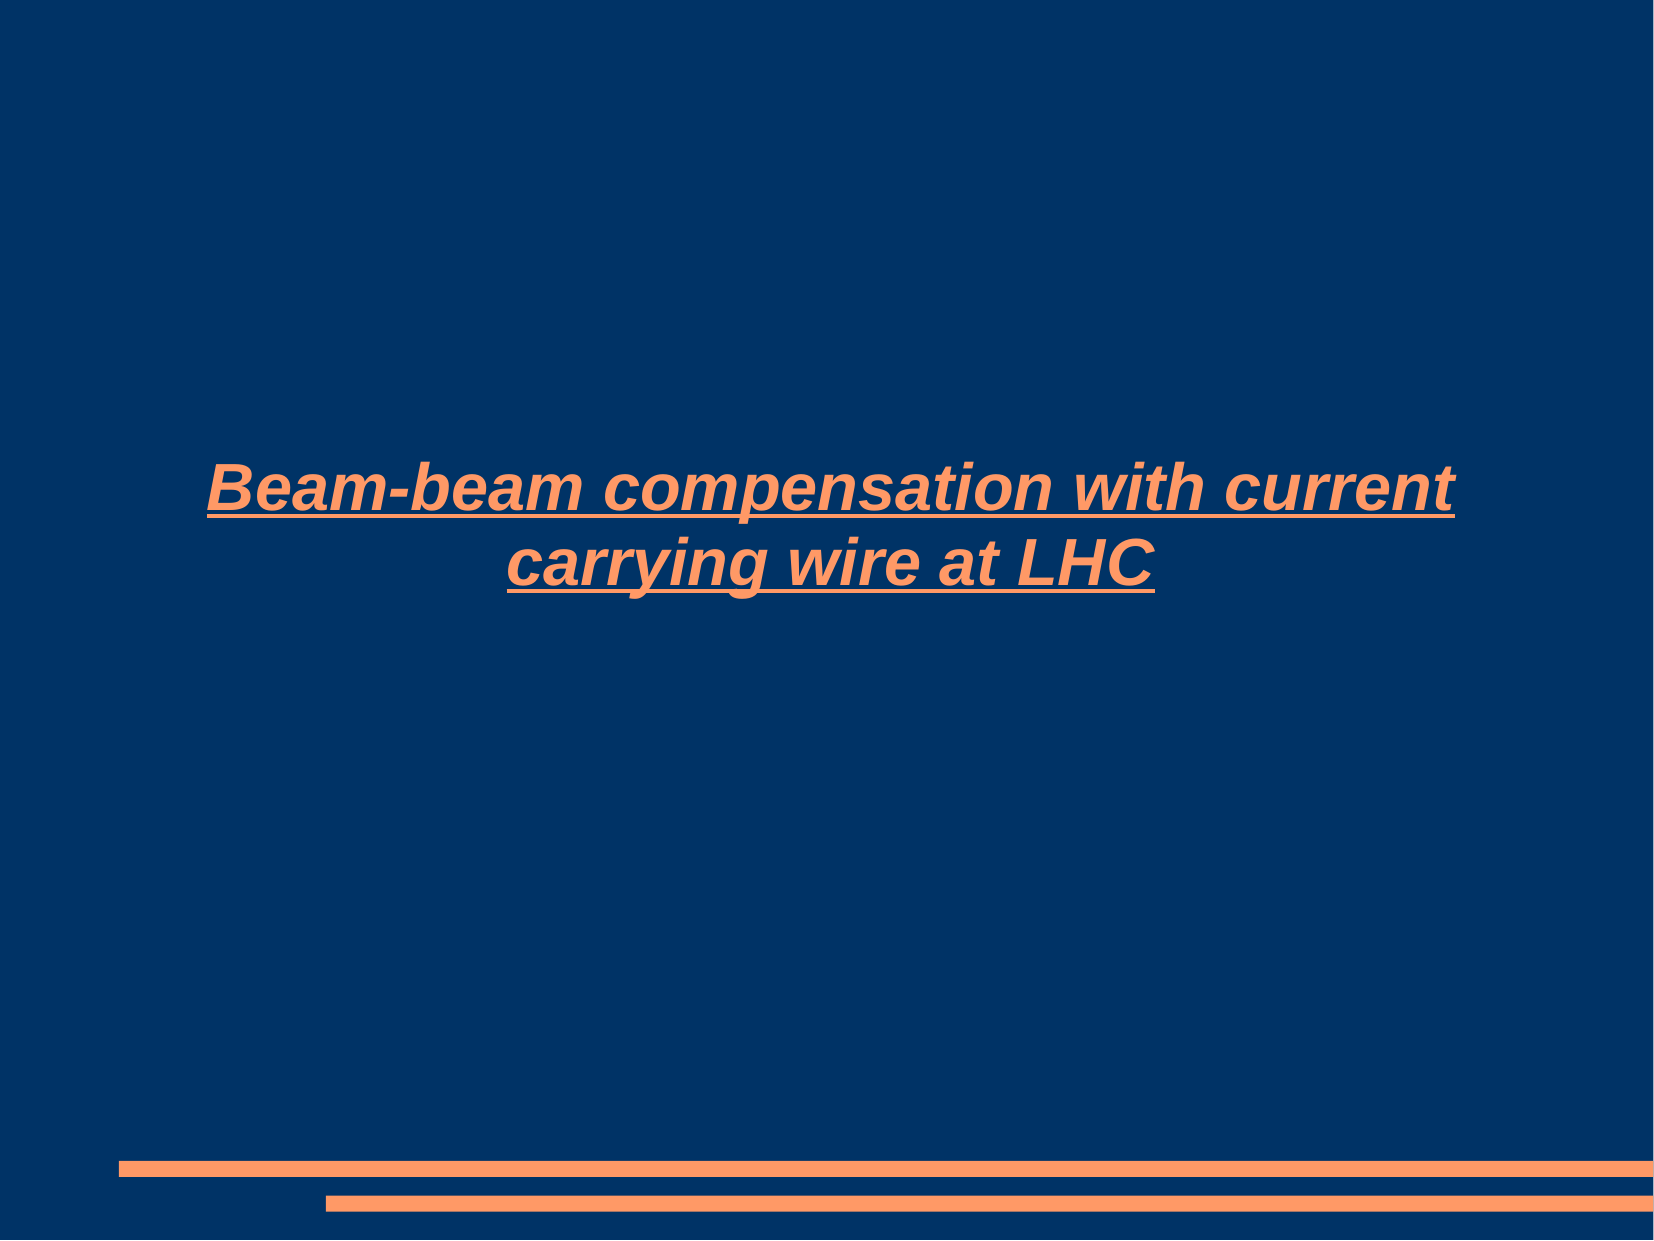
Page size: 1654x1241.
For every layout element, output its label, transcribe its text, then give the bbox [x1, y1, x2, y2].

title Beam-beam compensation with current carrying wire at LHC [86, 450, 1576, 600]
